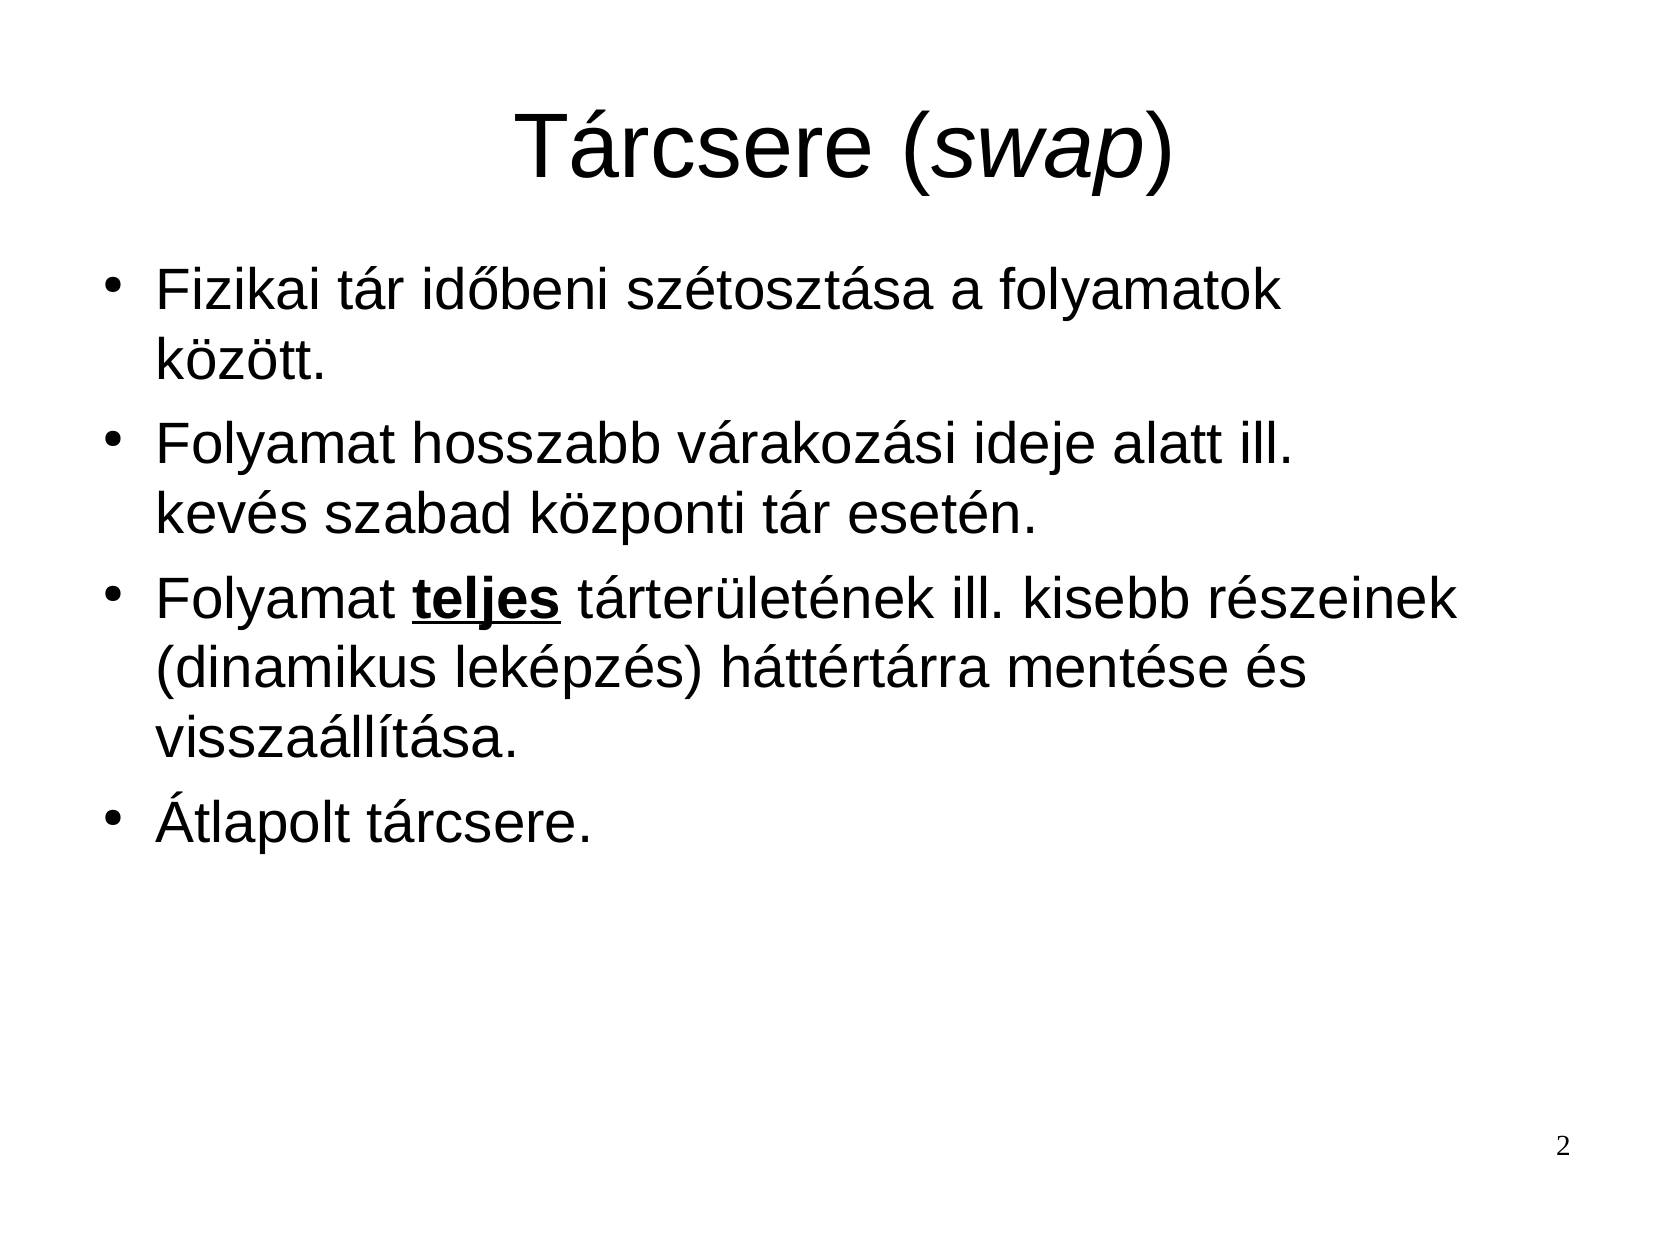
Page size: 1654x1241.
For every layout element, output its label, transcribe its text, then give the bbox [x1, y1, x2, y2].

title Tárcsere (swap) [124, 36, 1530, 244]
list Fizikai tár időbeni szétosztása a folyamatok között. Folyamat hosszabb várakozási ideje alatt ill. kevés szabad központi tár esetén. Folyamat teljes tárterületének ill. kisebb részeinek (dinamikus leképzés) háttértárra mentése és visszaállítása. Átlapolt tárcsere. [70, 243, 1476, 1103]
